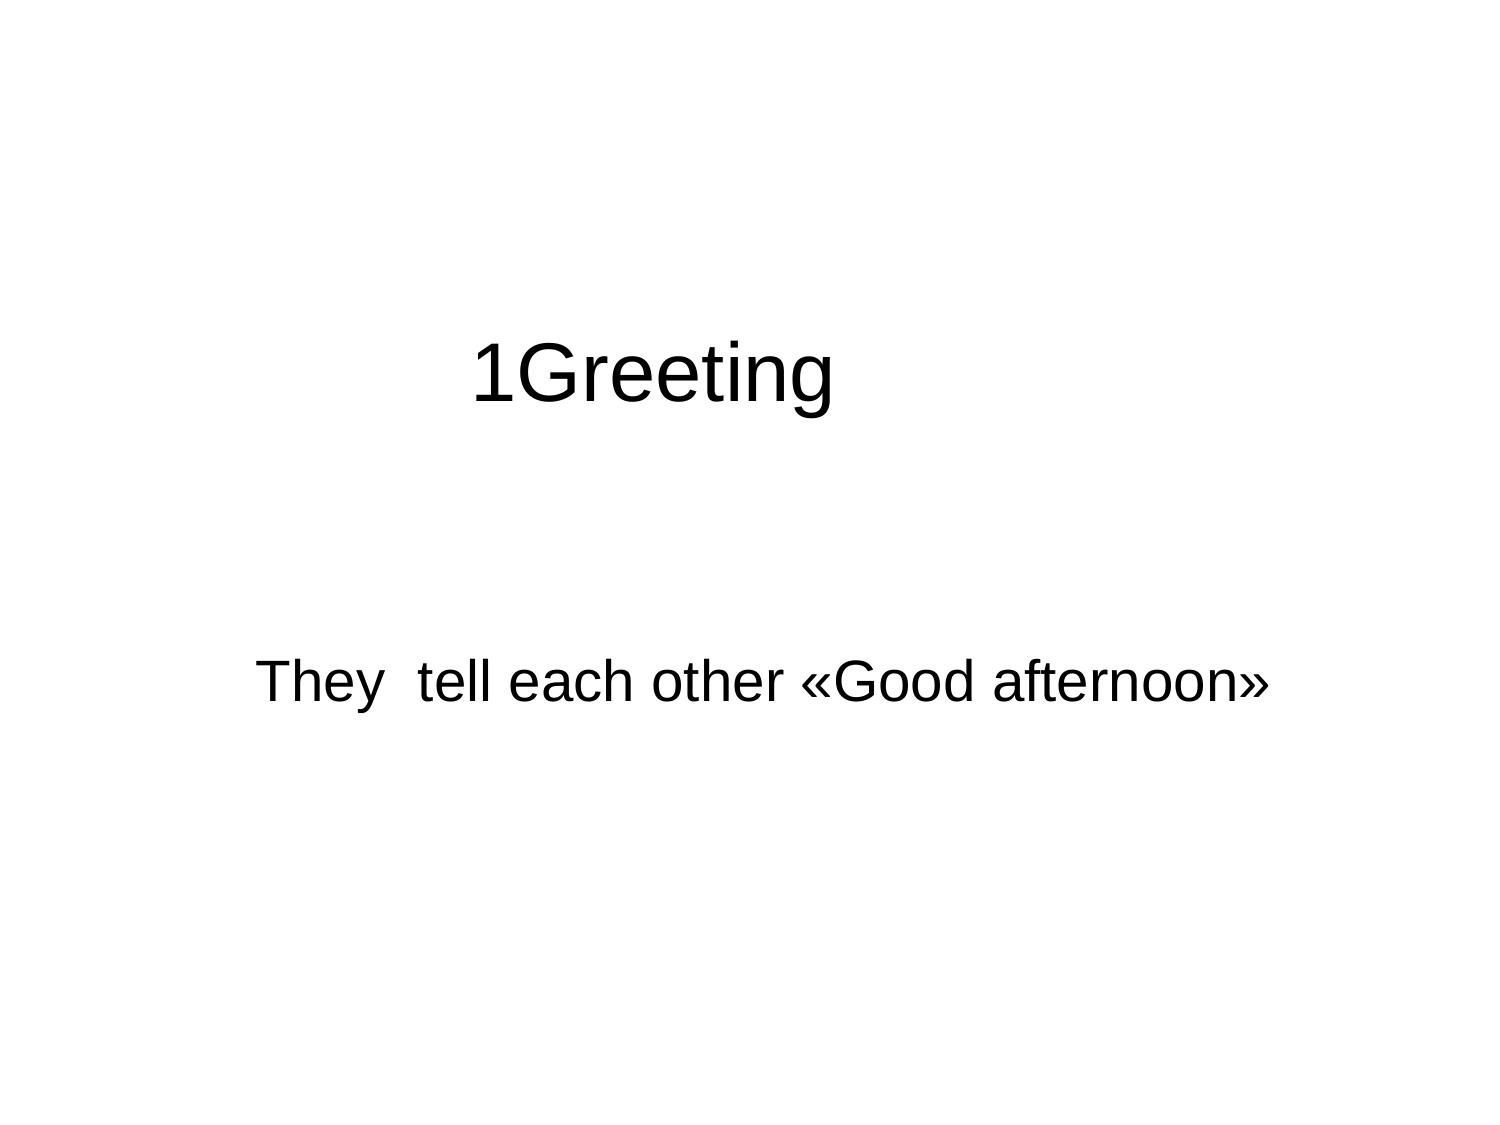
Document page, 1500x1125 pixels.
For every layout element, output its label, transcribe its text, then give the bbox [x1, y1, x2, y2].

text_box They tell each other «Good afternoon» [241, 640, 1288, 721]
text_box 1Greeting [455, 318, 851, 427]
